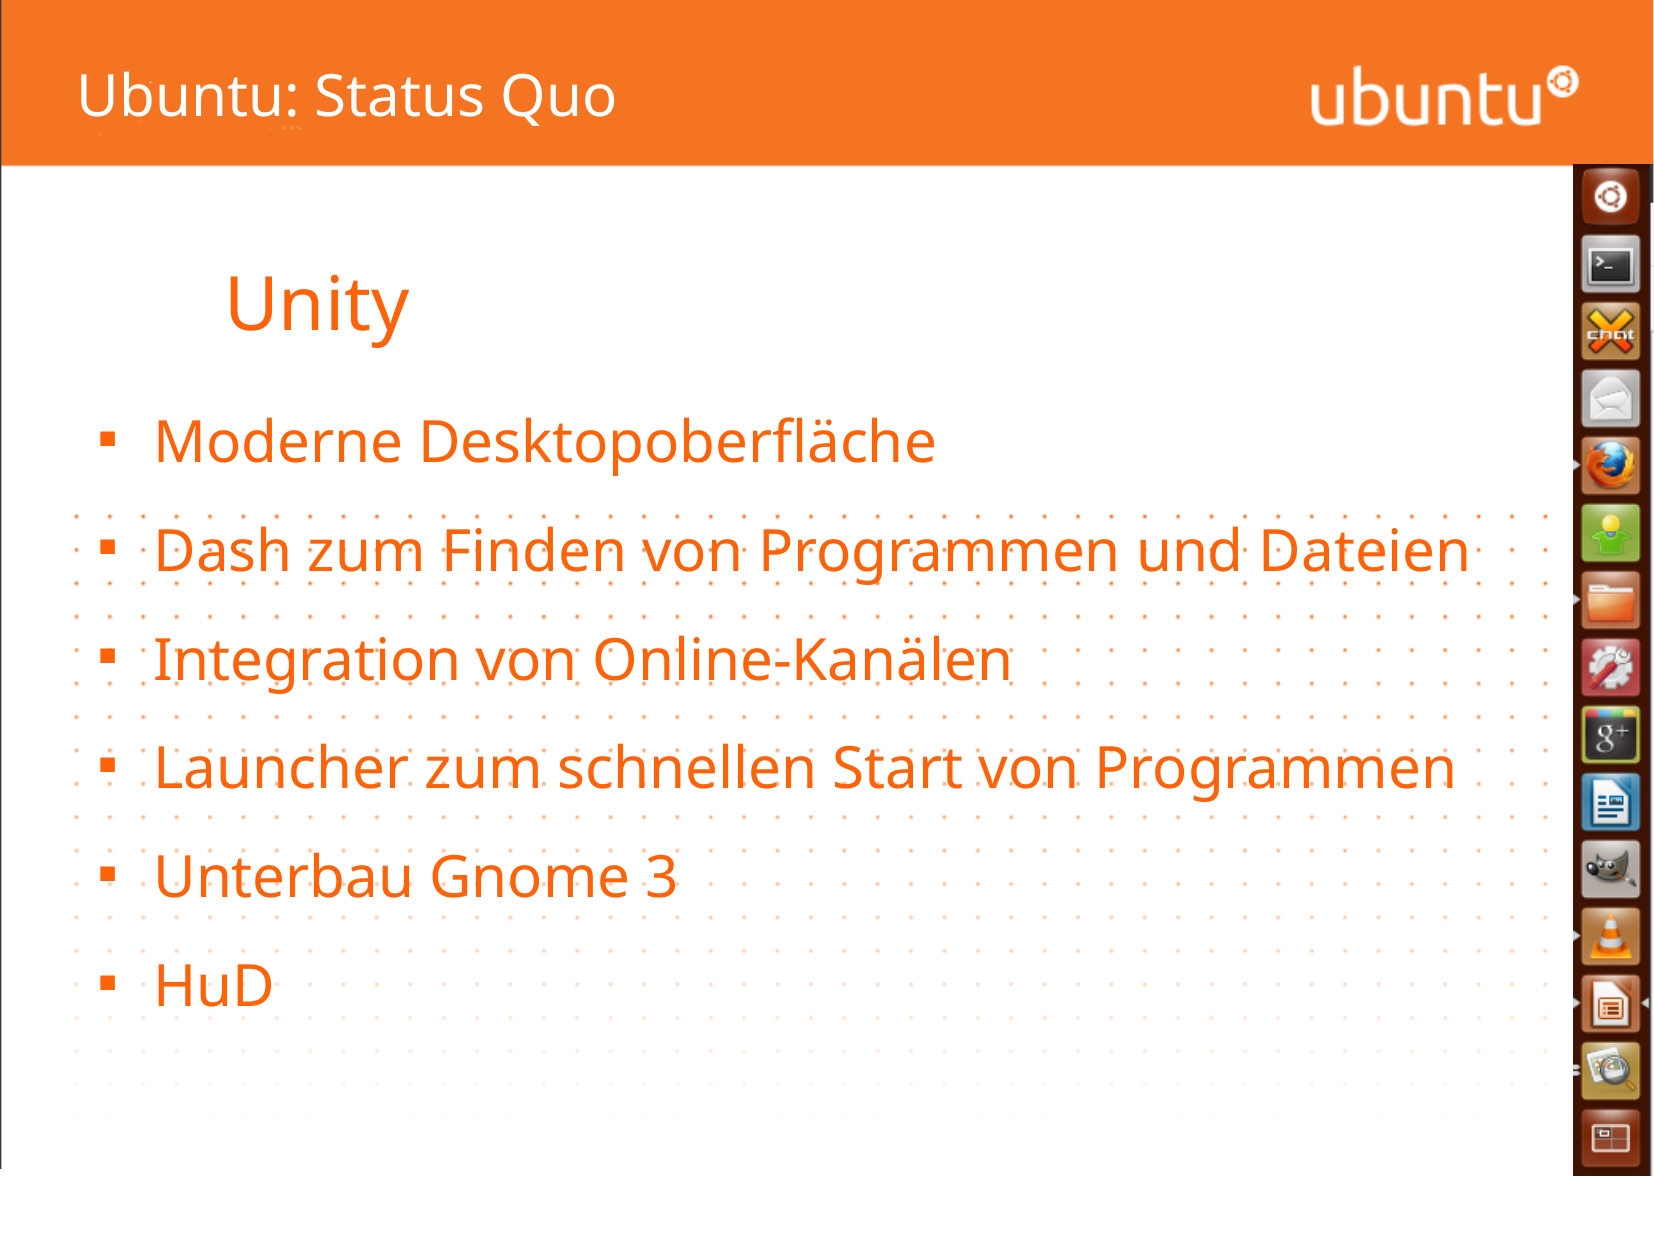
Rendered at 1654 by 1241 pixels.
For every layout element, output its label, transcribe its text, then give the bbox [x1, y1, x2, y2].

picture [0, 0, 1654, 1176]
title Ubuntu: Status Quo [76, 29, 1565, 158]
text_box Unity [209, 242, 1480, 400]
list Moderne Desktopoberfläche Dash zum Finden von Programmen und Dateien Integration von Online-Kanälen Launcher zum schnellen Start von Programmen Unterbau Gnome 3 HuD [82, 400, 1573, 1109]
